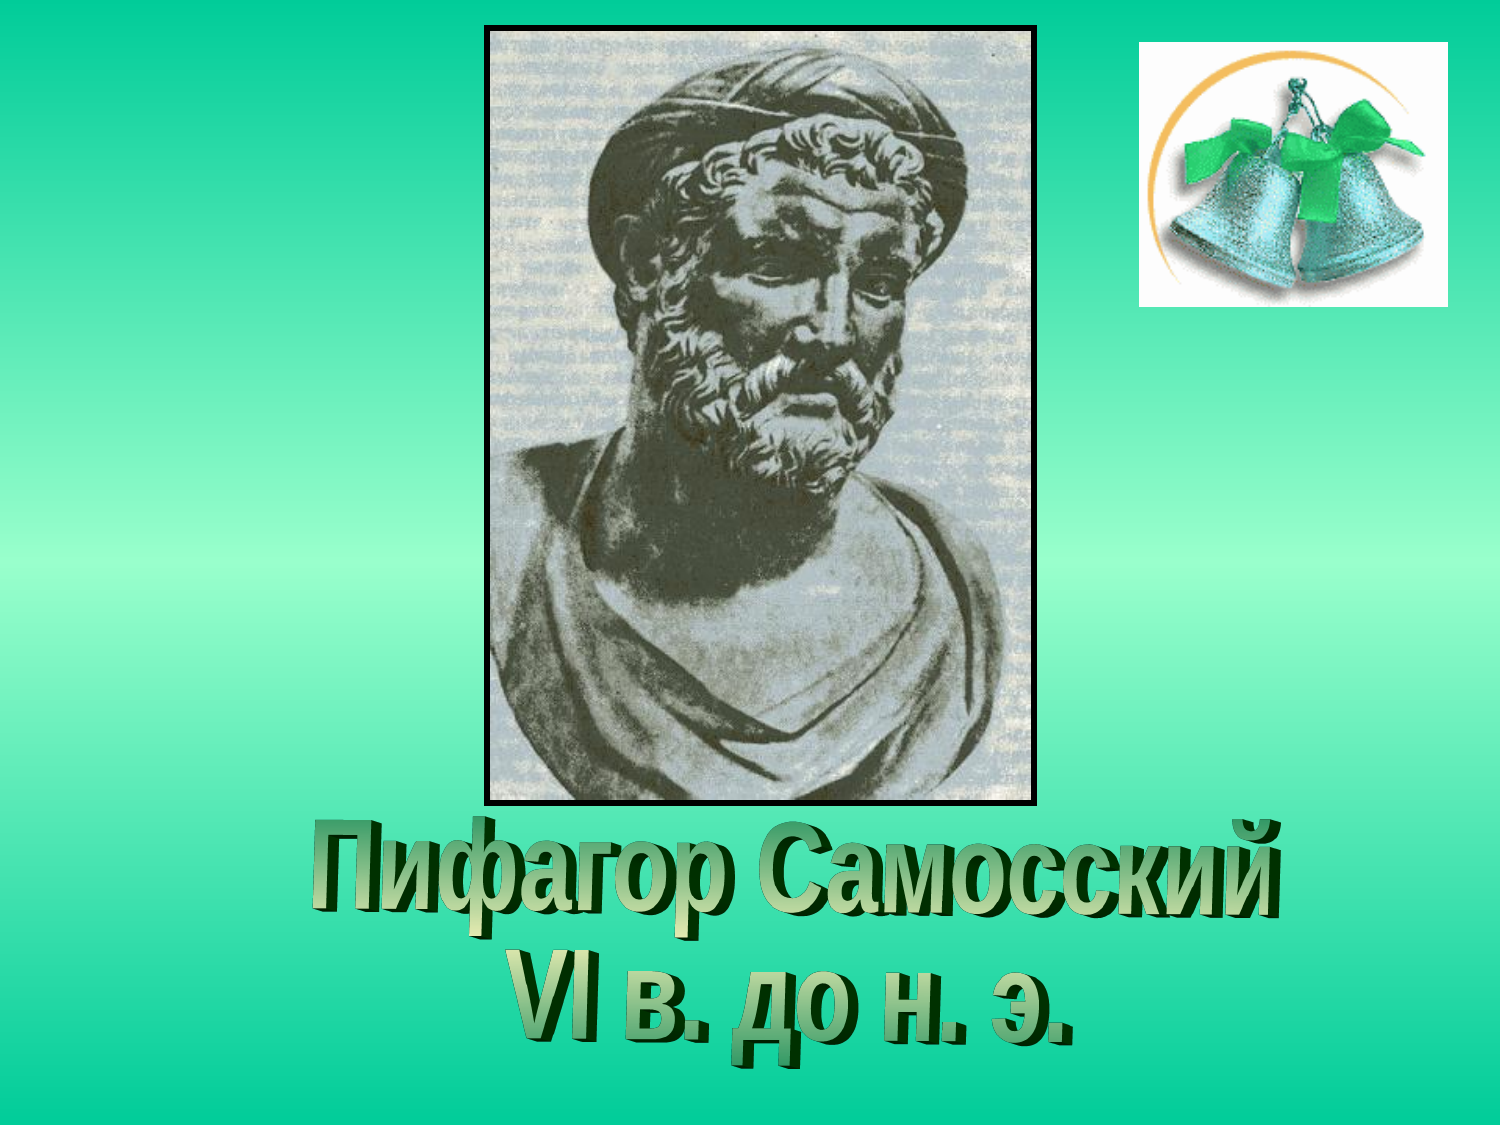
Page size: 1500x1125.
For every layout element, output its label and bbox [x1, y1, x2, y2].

picture [490, 31, 1031, 800]
picture [1139, 42, 1448, 307]
